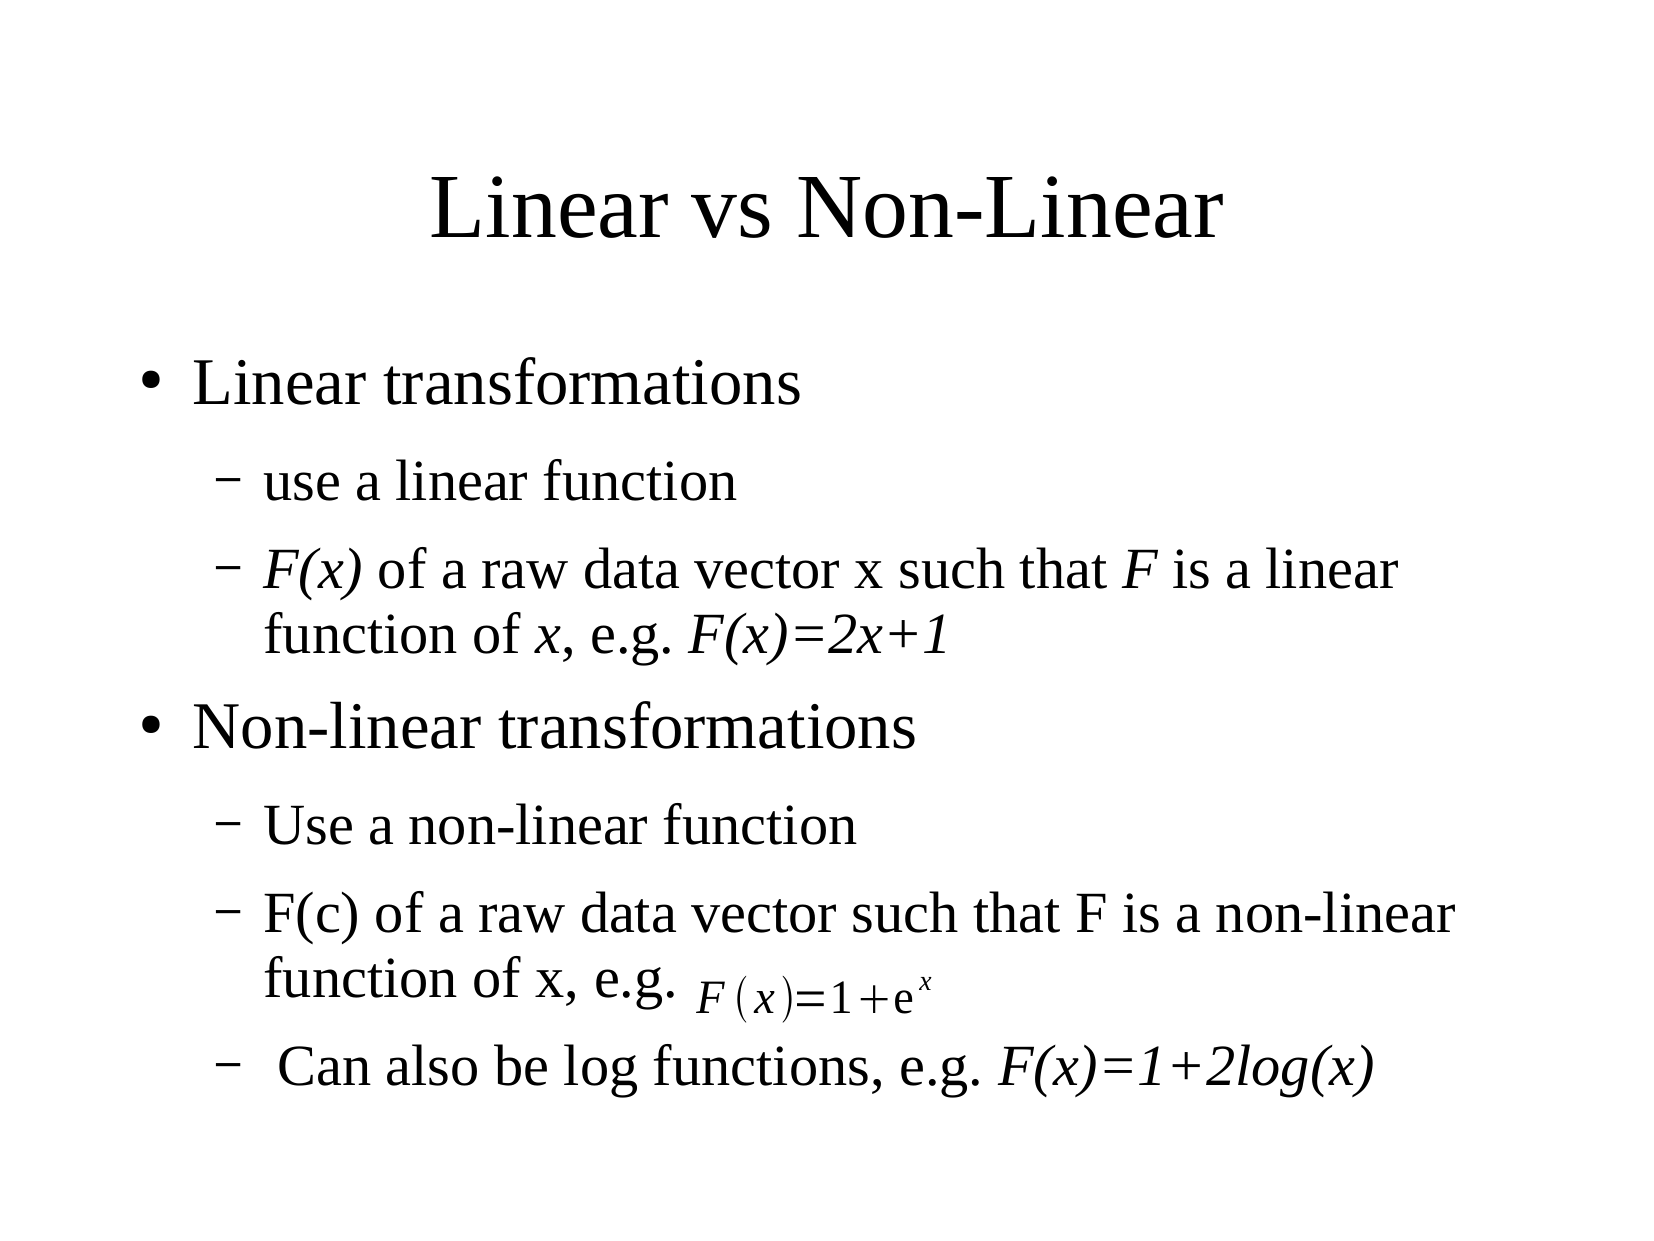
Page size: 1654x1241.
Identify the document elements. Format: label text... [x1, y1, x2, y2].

title Linear vs Non-Linear [121, 102, 1534, 311]
list Linear transformations use a linear function F(x) of a raw data vector x such that F is a linear function of x, e.g. F(x)=2x+1 Non-linear transformations Use a non-linear function F(c) of a raw data vector such that F is a non-linear function of x, e.g. Can also be log functions, e.g. F(x)=1+2log(x) [121, 344, 1534, 1127]
chart [682, 963, 942, 1025]
